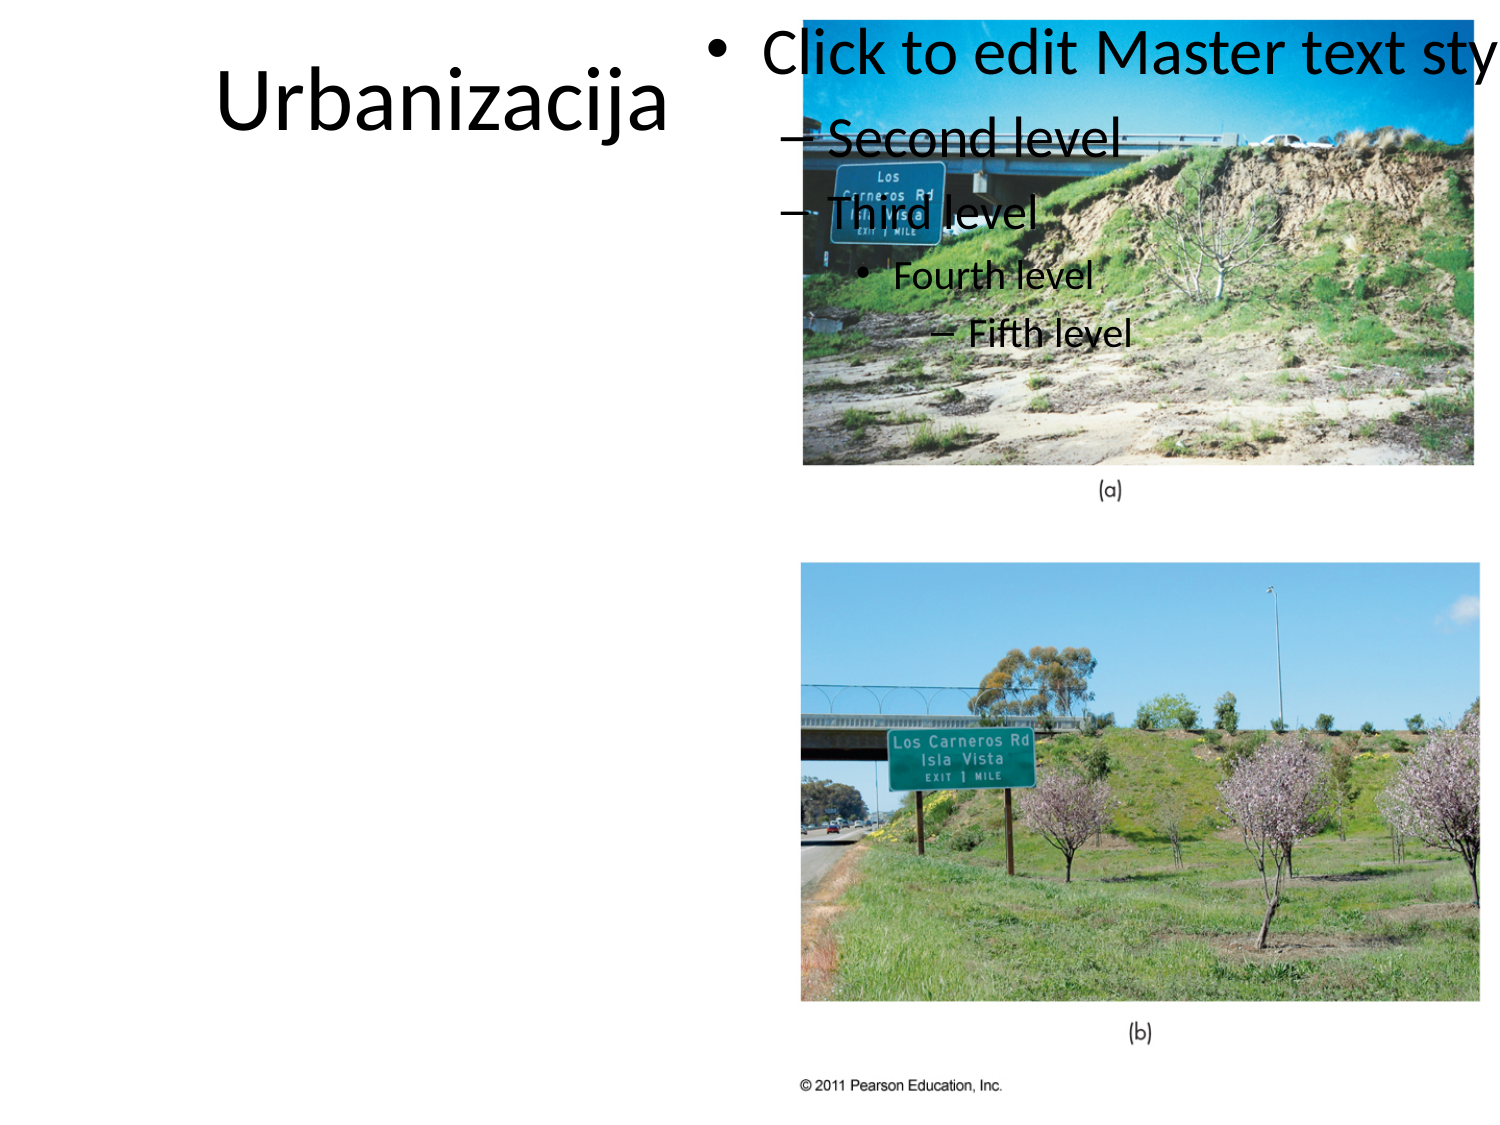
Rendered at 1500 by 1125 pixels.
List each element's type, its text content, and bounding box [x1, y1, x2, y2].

title Urbanizacija [770, 36, 780, 69]
title Urbanizacija [64, 0, 780, 188]
picture [780, 0, 1500, 1125]
